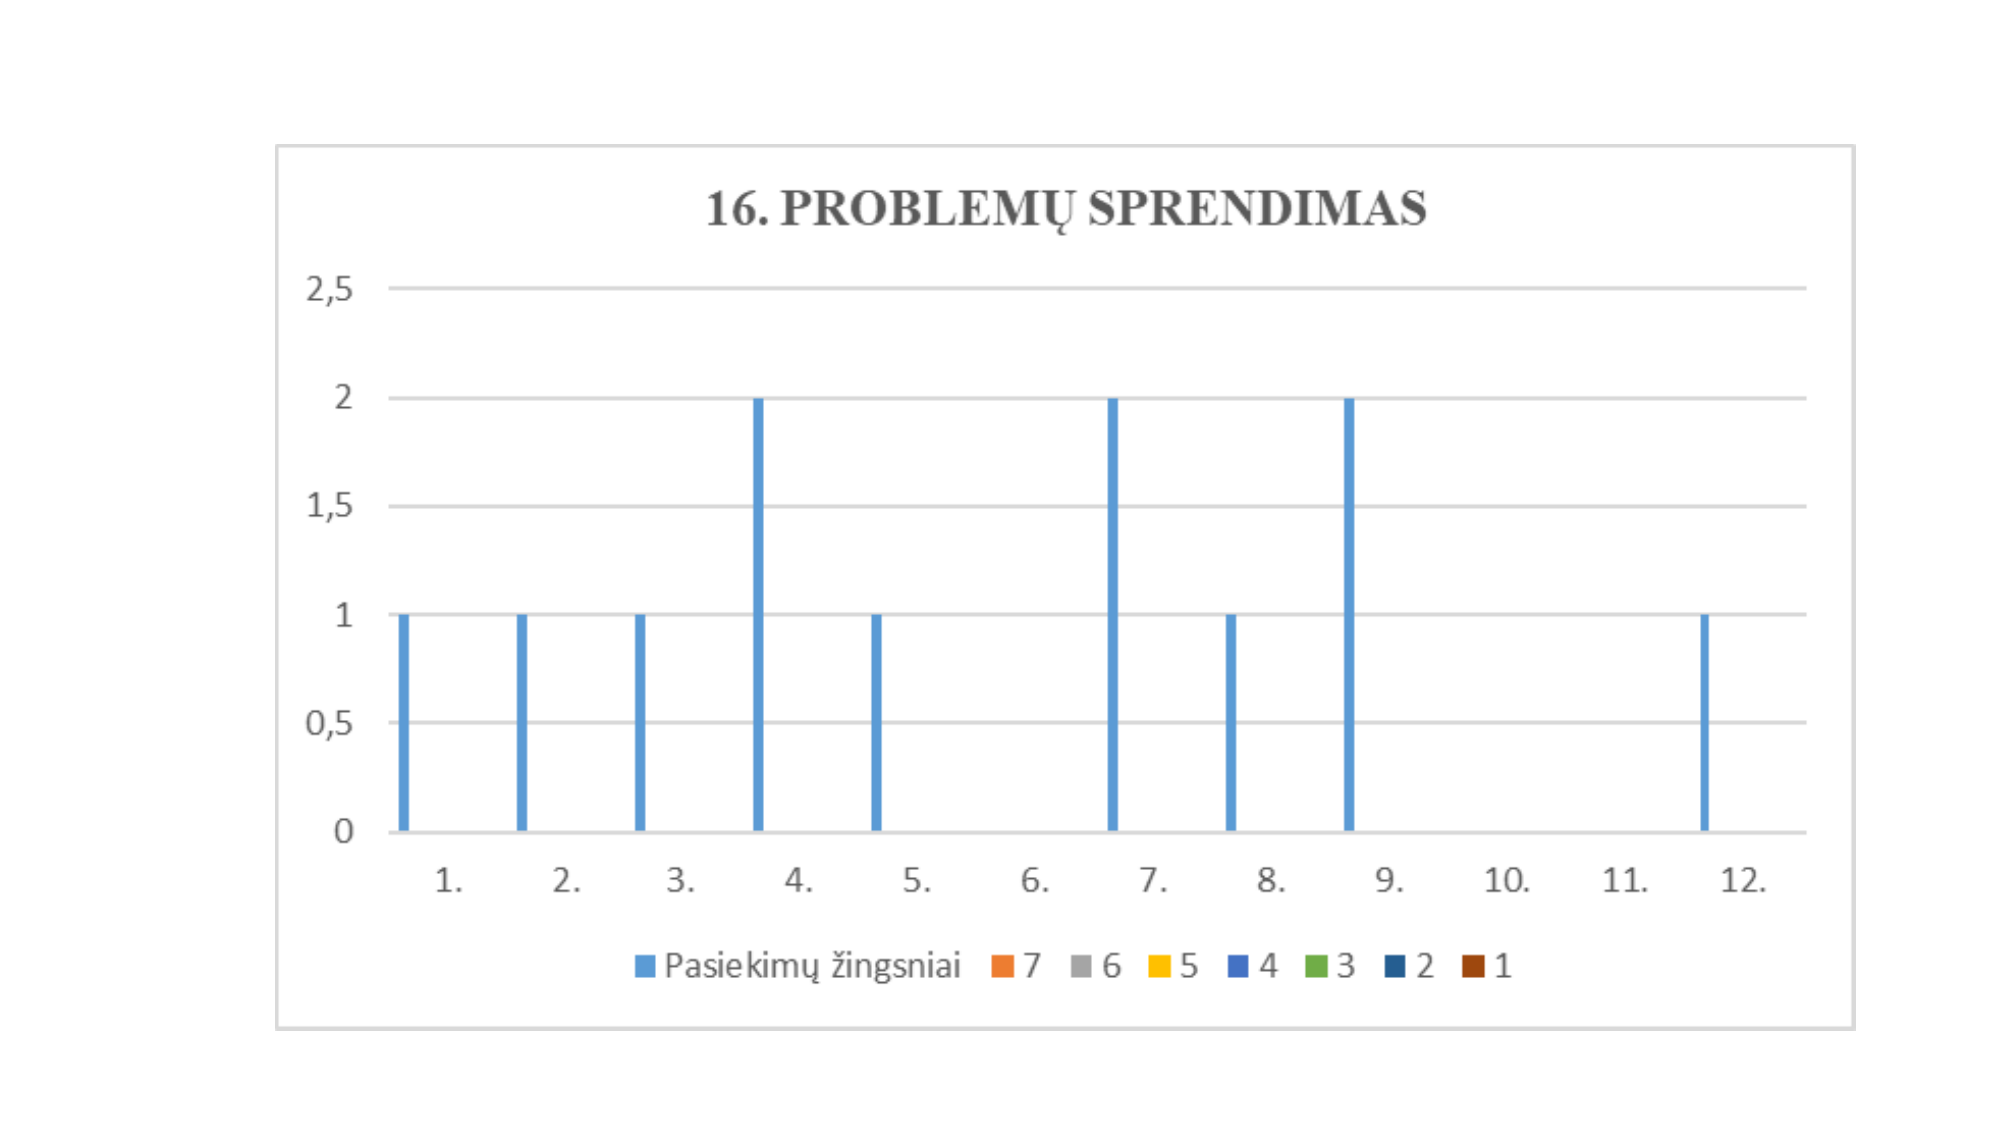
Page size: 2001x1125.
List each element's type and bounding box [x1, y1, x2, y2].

picture [275, 144, 1856, 1031]
